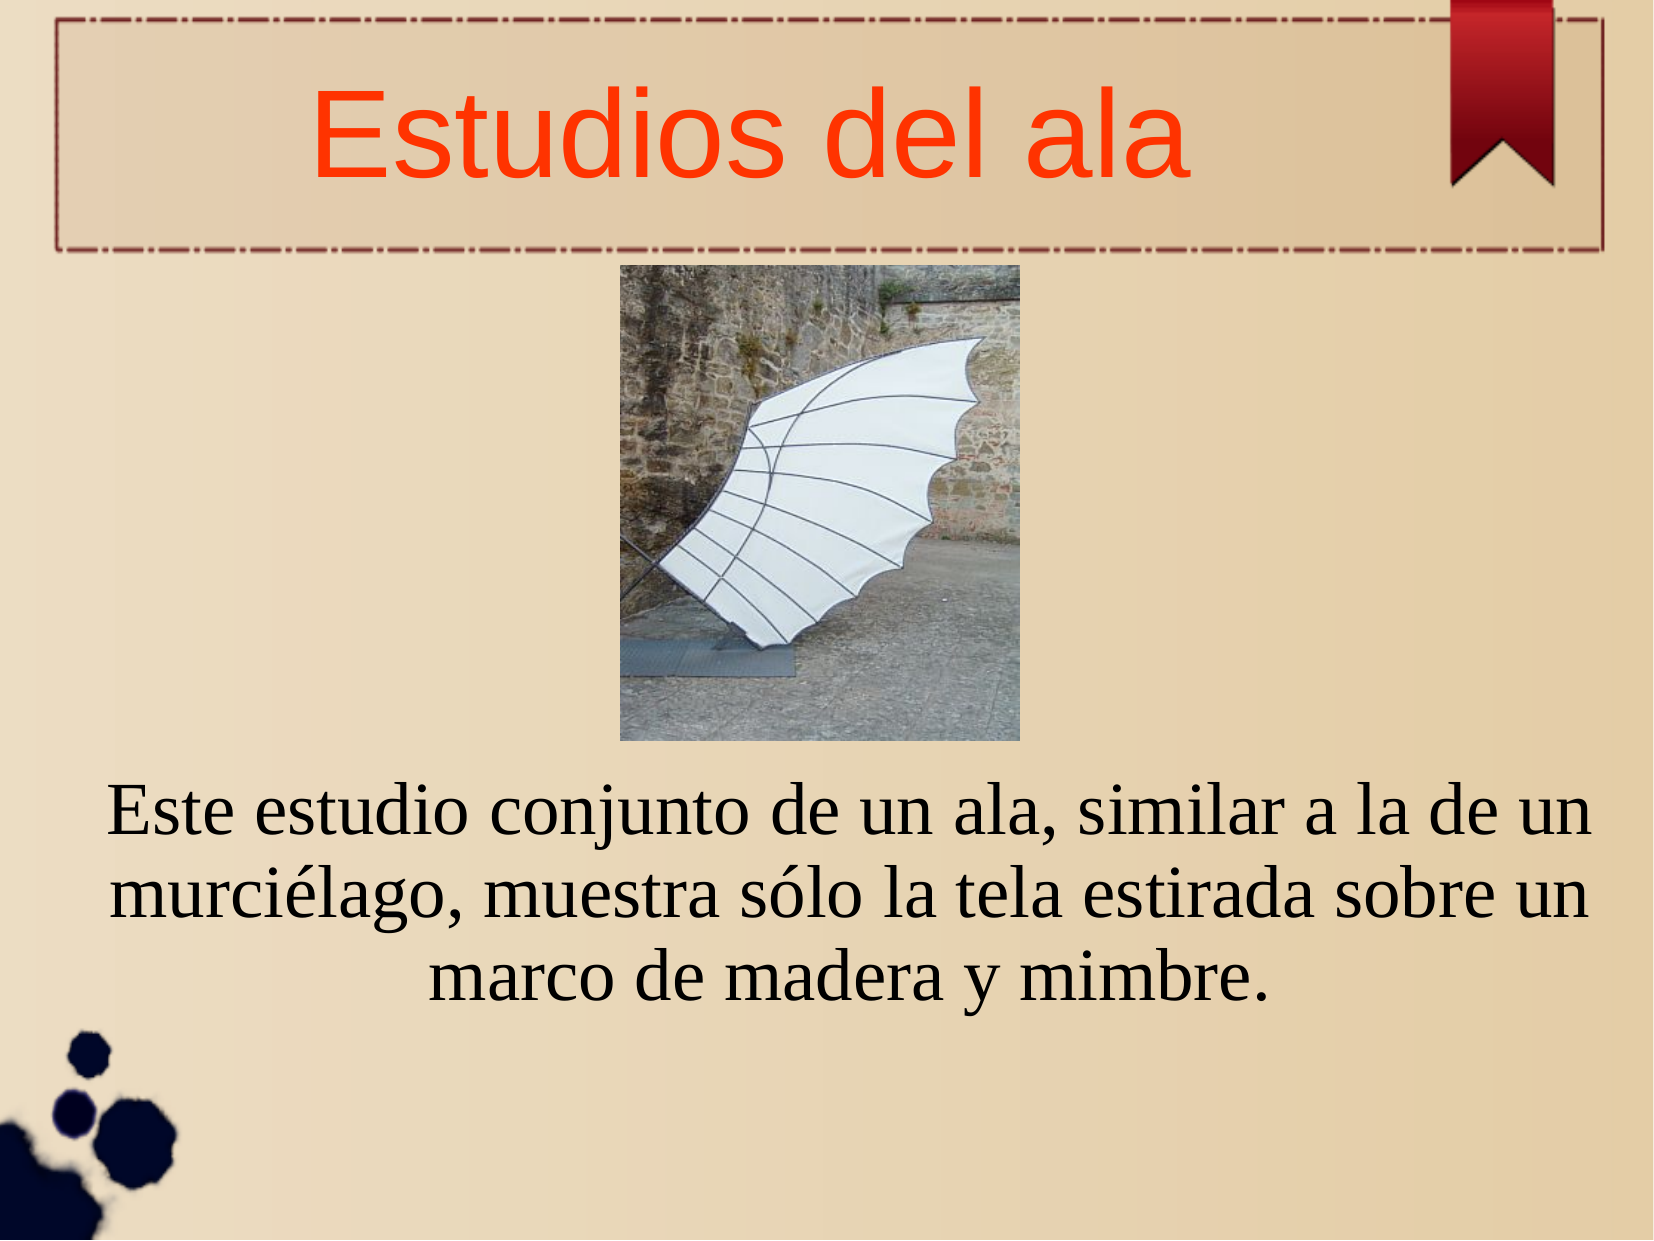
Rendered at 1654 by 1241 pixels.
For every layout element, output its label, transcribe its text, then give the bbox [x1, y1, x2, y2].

title Estudios del ala [59, 15, 1441, 252]
list Este estudio conjunto de un ala, similar a la de un murciélago, muestra sólo la tela estirada sobre un marco de madera y mimbre. [106, 767, 1595, 1241]
picture [620, 265, 1020, 741]
